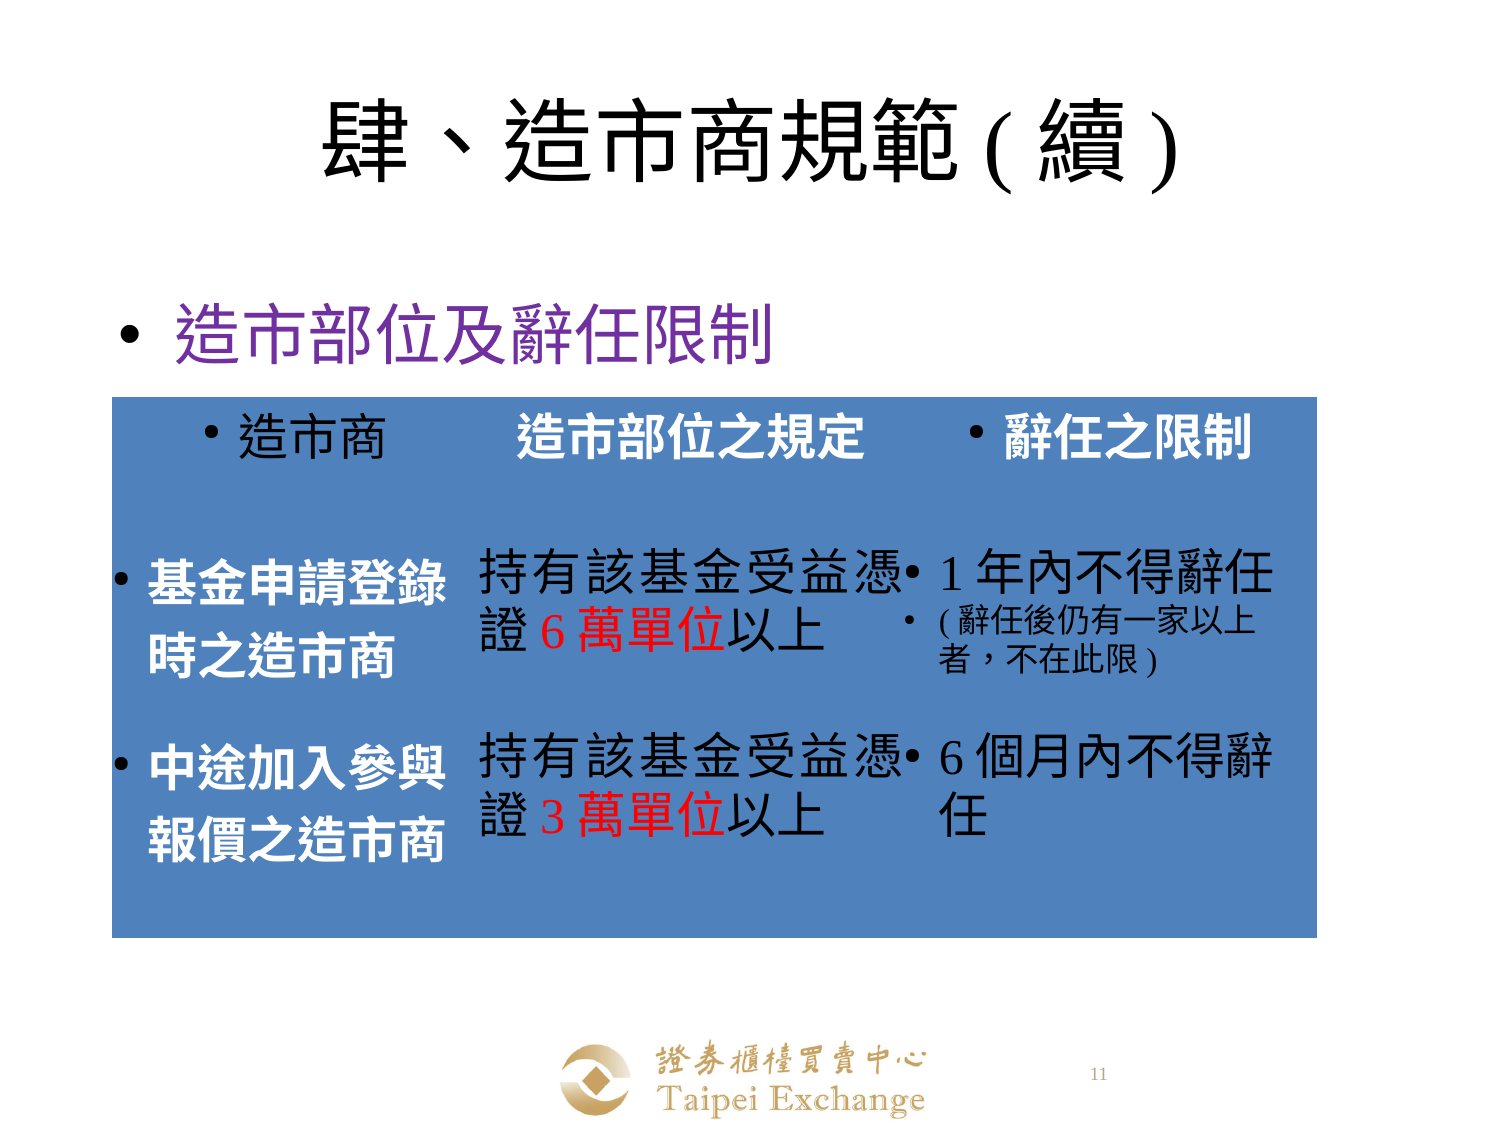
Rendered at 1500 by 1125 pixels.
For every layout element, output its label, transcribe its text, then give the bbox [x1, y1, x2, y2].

table_cell 持有該基金受益憑證3萬單位以上 [478, 728, 904, 938]
list 造市部位及辭任限制 [103, 277, 1397, 1014]
table_cell 1年內不得辭任 (辭任後仍有一家以上者，不在此限) [904, 544, 1317, 728]
table_cell 6個月內不得辭任 [904, 728, 1317, 938]
text_box [1074, 1042, 1426, 1103]
table_cell 基金申請登錄時之造市商 [112, 544, 478, 728]
title 肆、造市商規範(續) [75, 45, 1426, 233]
table_cell 中途加入參與報價之造市商 [112, 728, 478, 938]
table_cell 持有該基金受益憑證6萬單位以上 [478, 544, 904, 728]
table_header 造市部位之規定 [478, 397, 904, 544]
table_header 辭任之限制 [904, 397, 1317, 544]
table_header 造市商 [112, 397, 478, 544]
